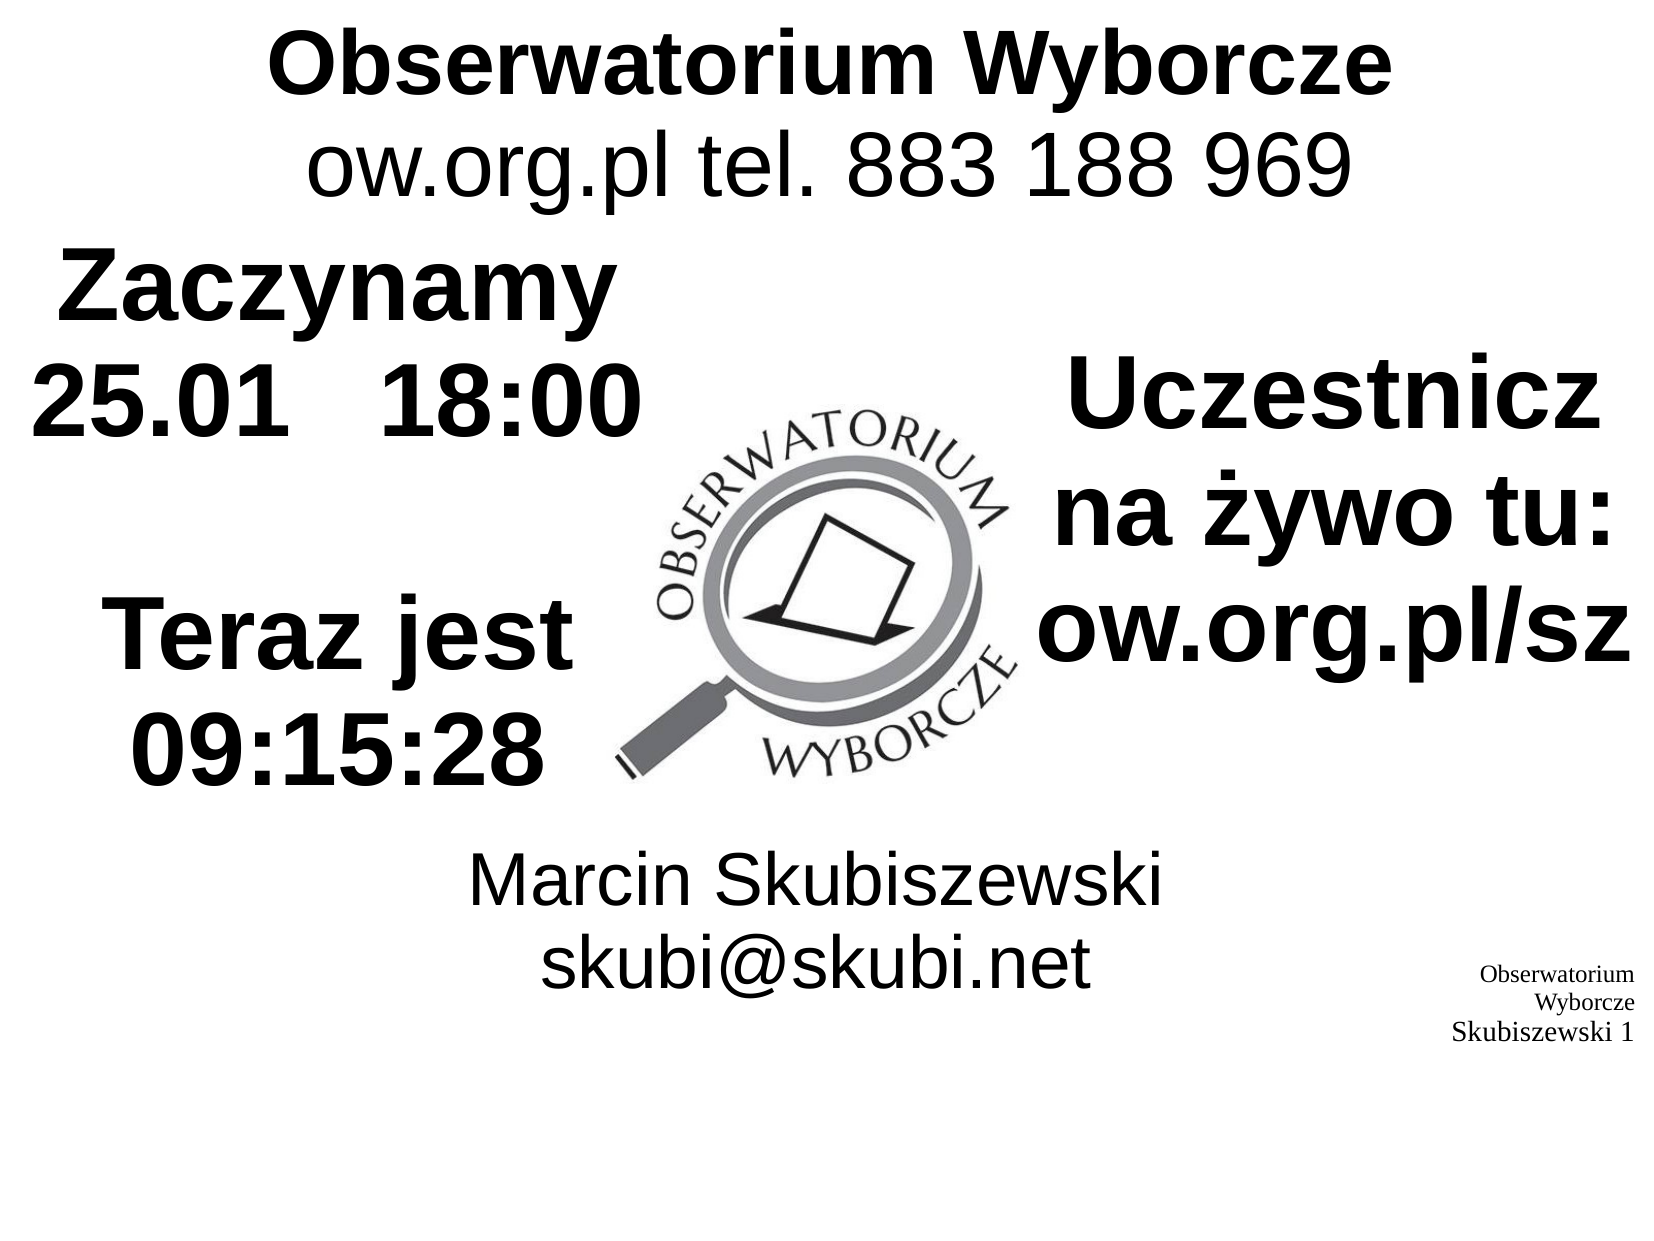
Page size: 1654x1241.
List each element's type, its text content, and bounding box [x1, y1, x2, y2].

title Marcin Skubiszewski skubi@skubi.net [71, 836, 1561, 1006]
title Zaczynamy 25.01 18:00 Teraz jest 16:06:59 [16, 167, 661, 866]
title Uczestniczna żywo tu: ow.org.pl/sz [1035, 313, 1636, 706]
title Obserwatorium Wyborcze ow.org.pl tel. 883 188 969 [86, 8, 1576, 219]
picture [661, 404, 1156, 785]
